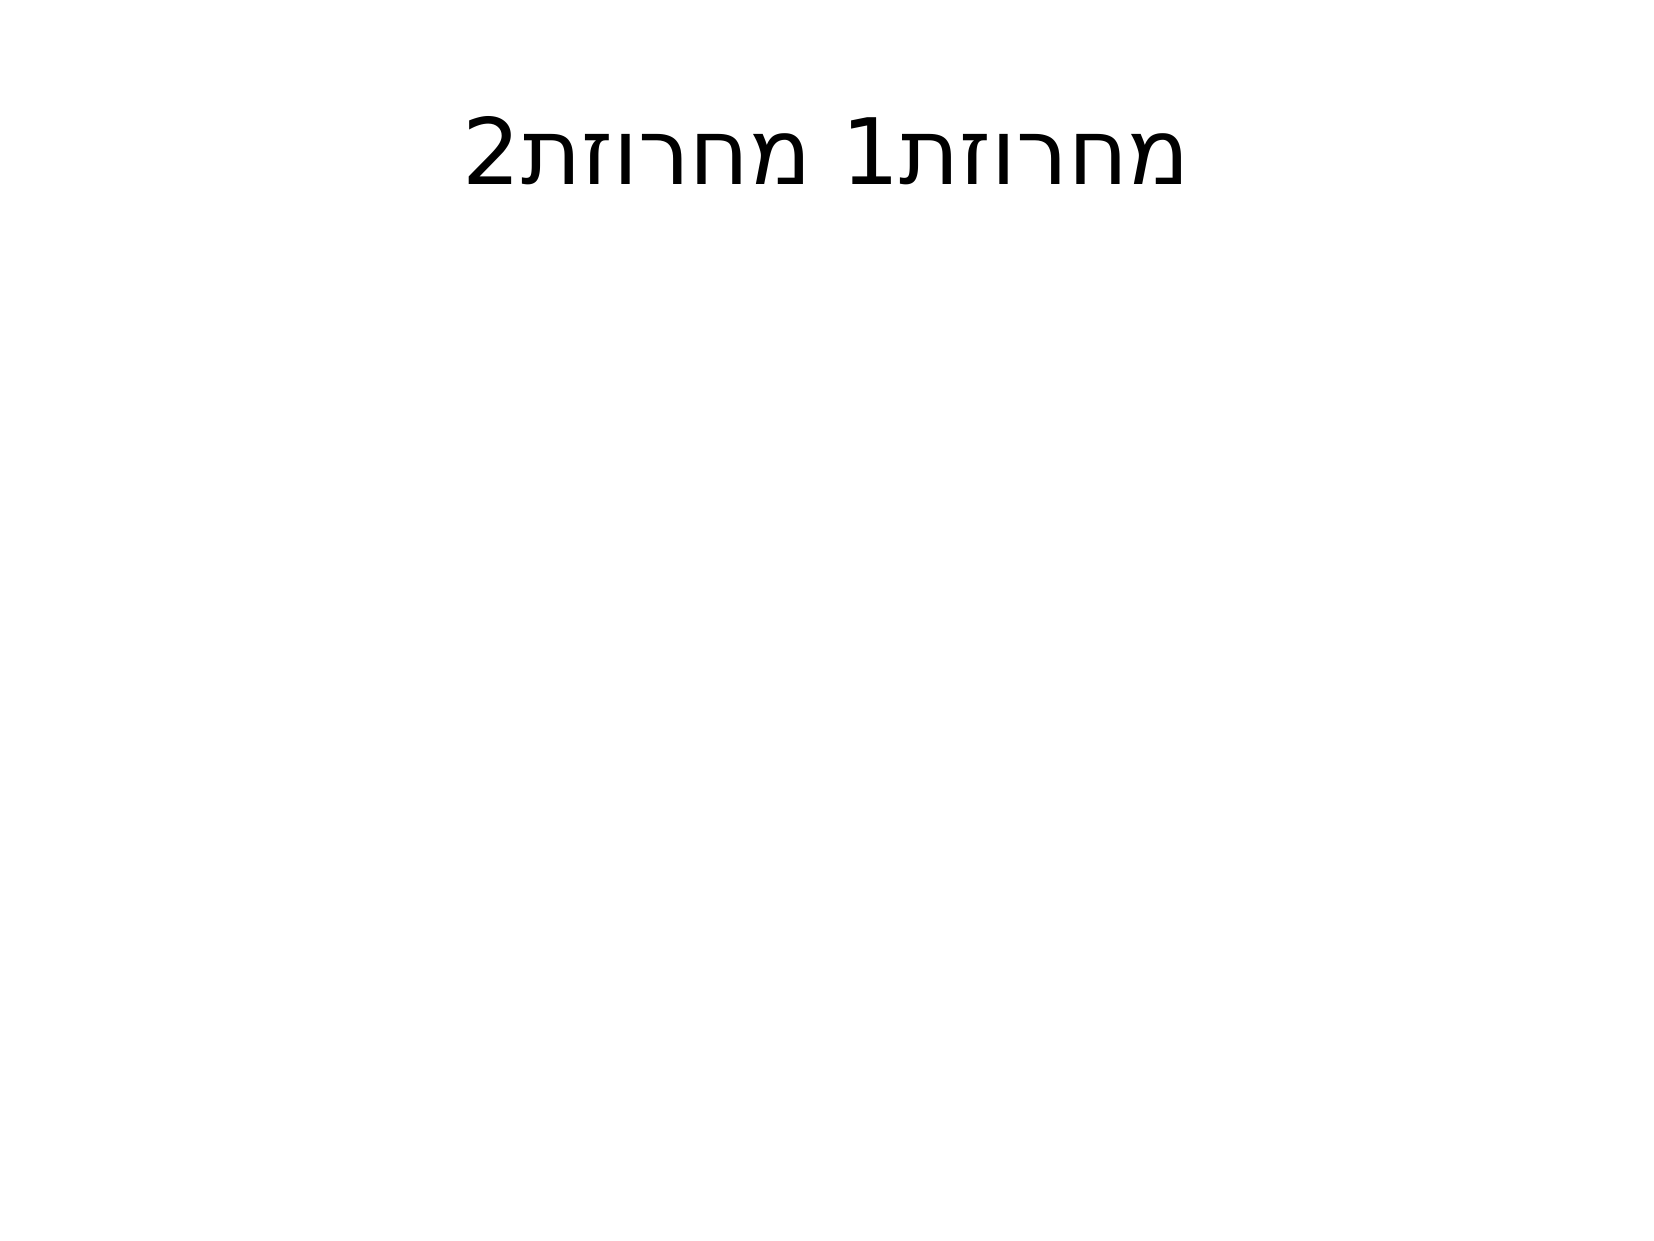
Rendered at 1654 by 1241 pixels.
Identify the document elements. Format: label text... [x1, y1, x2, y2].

title מחרוזת1 מחרוזת2 [82, 56, 1571, 250]
